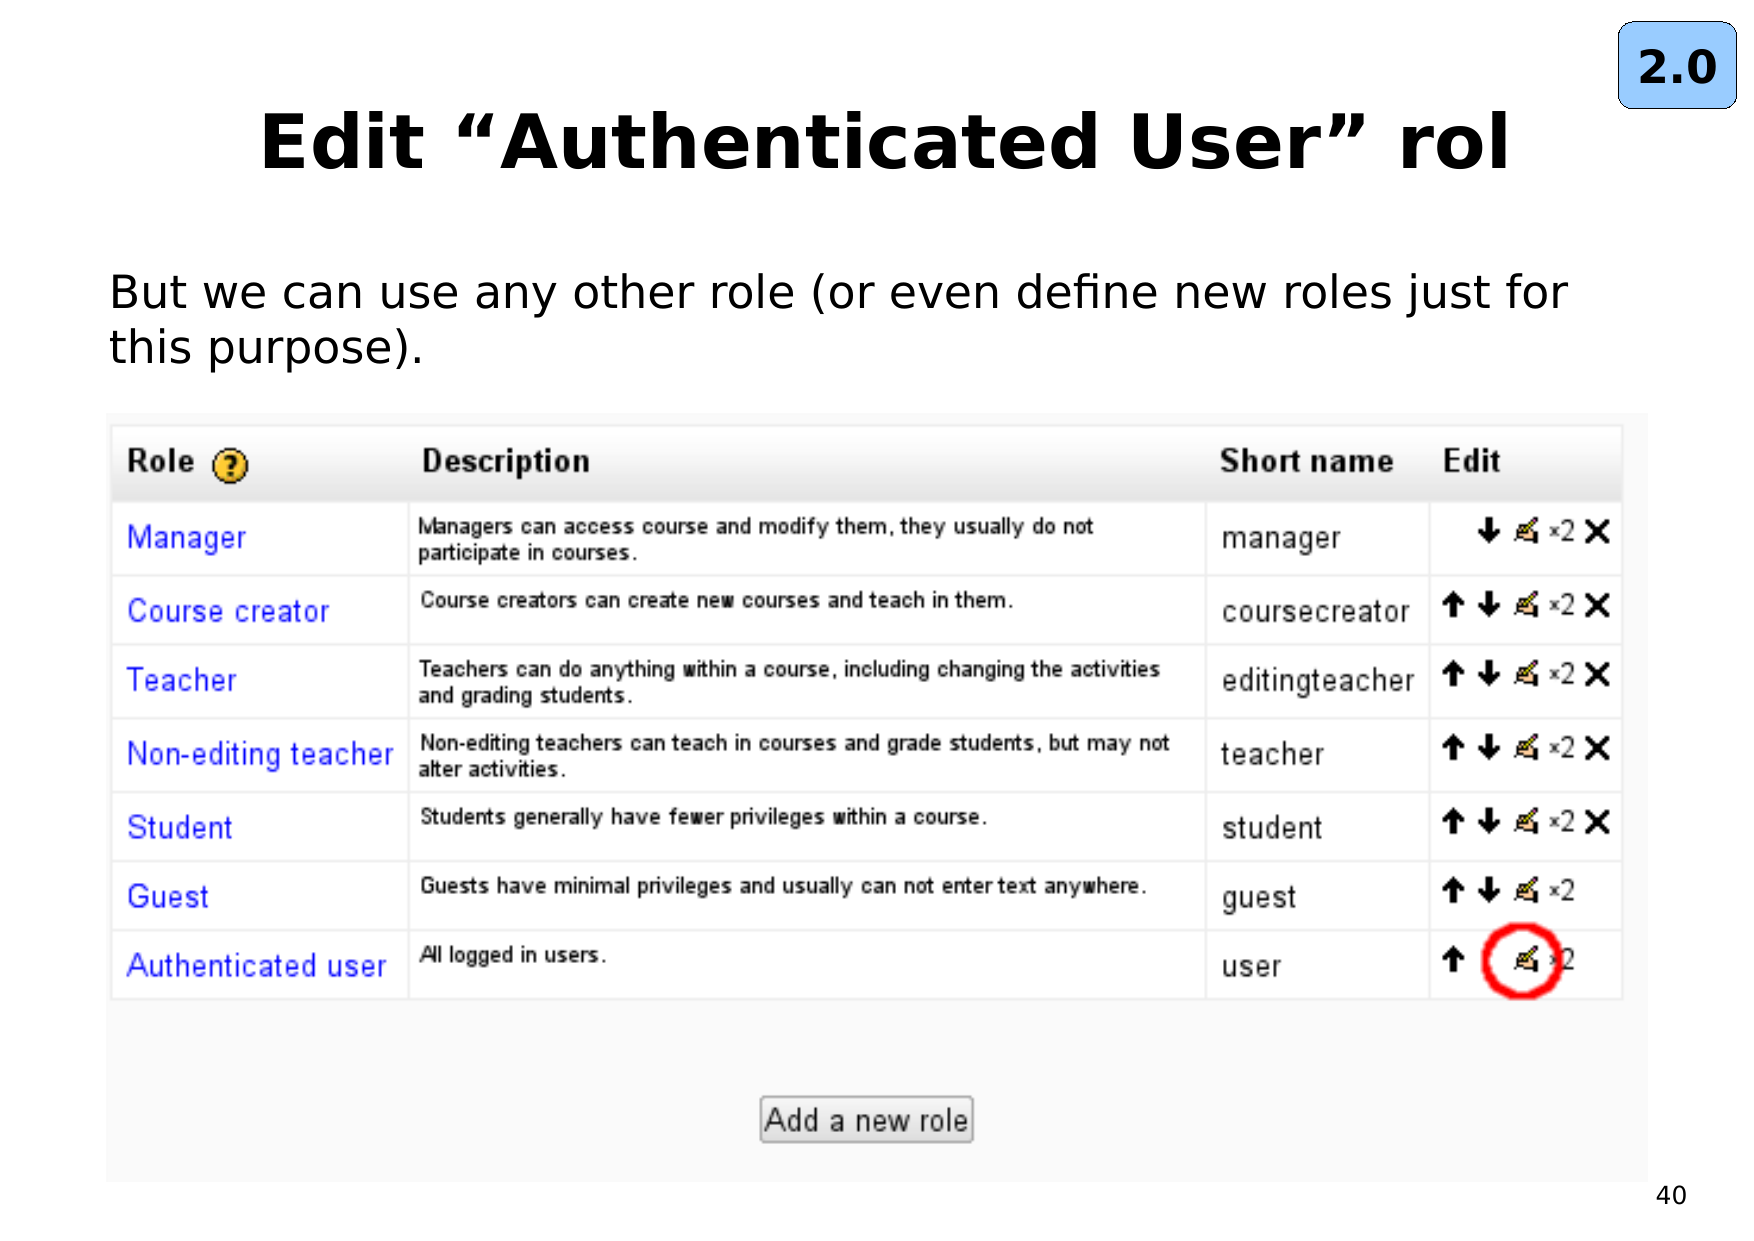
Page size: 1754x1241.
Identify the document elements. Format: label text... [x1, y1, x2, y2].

list But we can use any other role (or even define new roles just for this purpose). [109, 262, 1645, 413]
text_box 2.0 [1618, 21, 1737, 109]
title Edit “Authenticated User” rol [59, 50, 1713, 227]
picture [106, 413, 1648, 1182]
